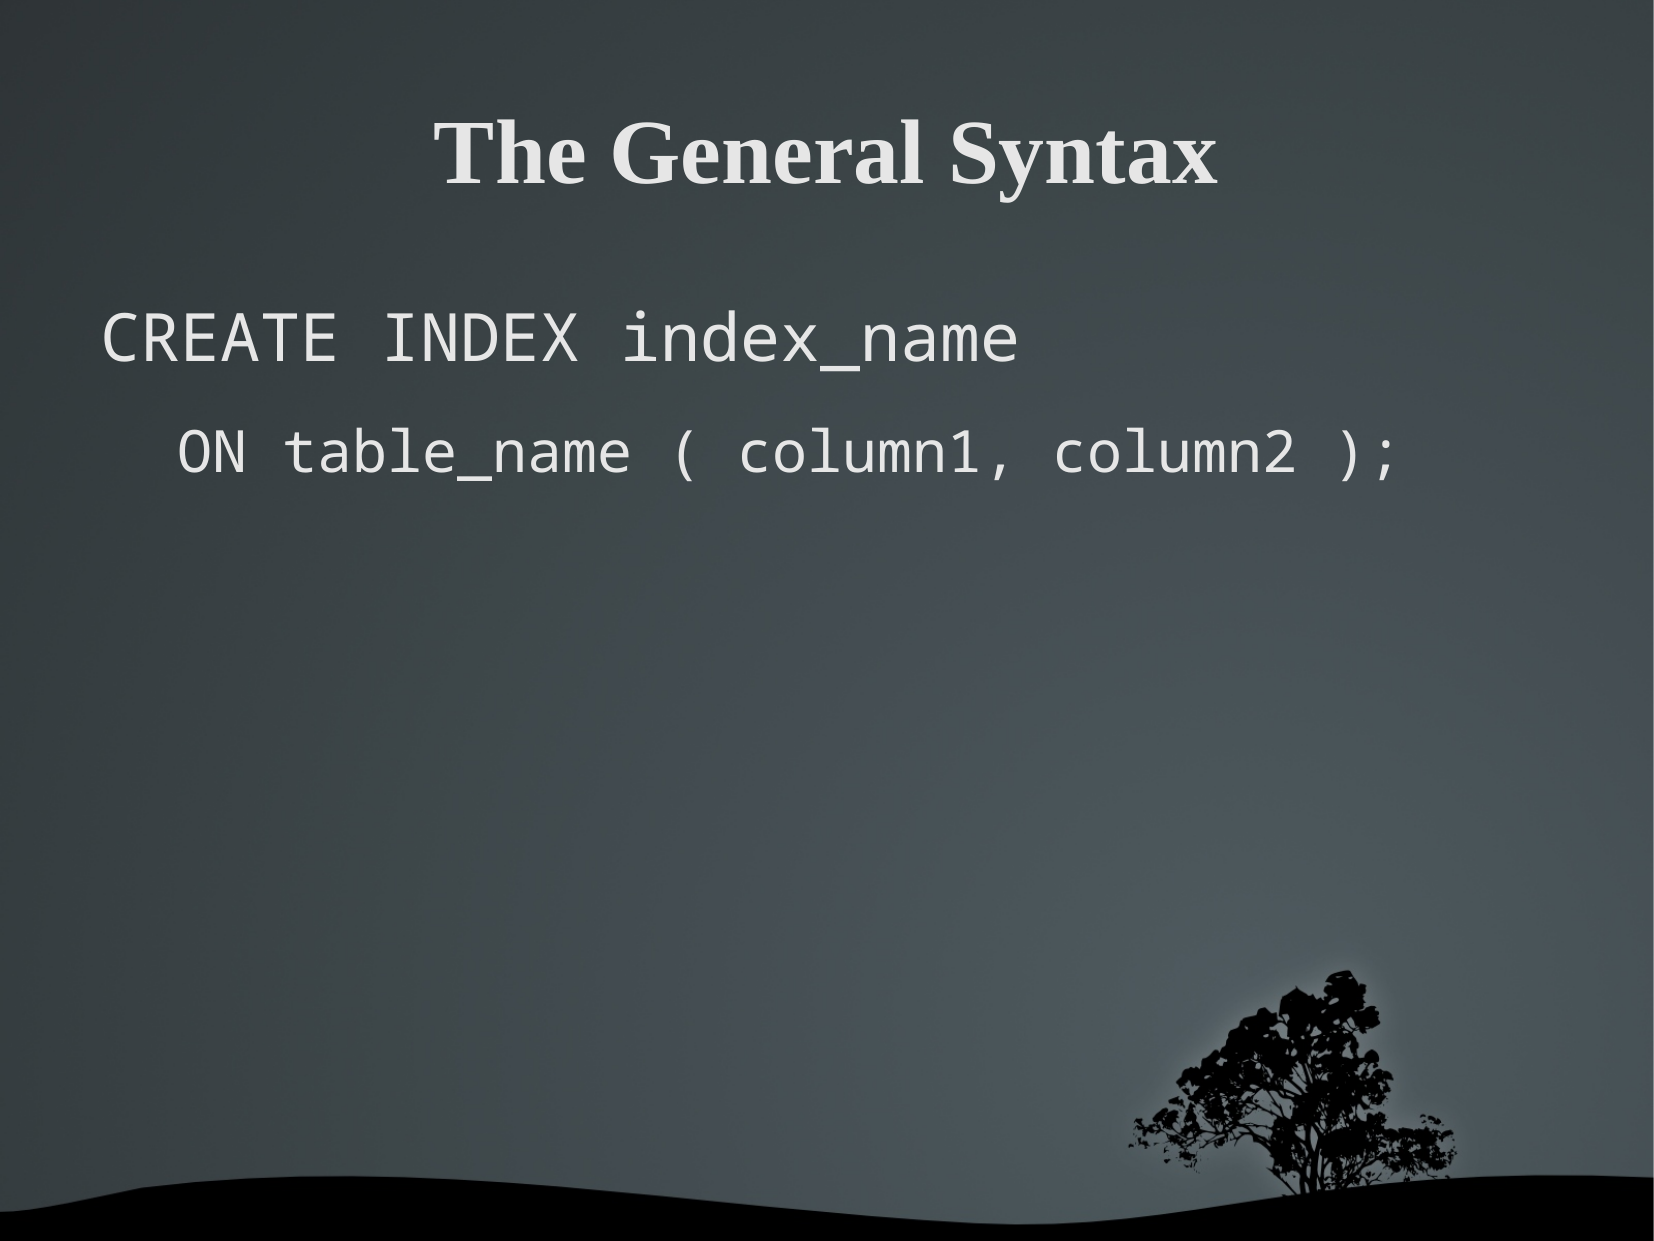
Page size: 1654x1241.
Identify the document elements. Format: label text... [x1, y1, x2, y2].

list CREATE INDEX index_name ON table_name ( column1, column2 ); [82, 290, 1571, 1094]
title The General Syntax [82, 56, 1571, 250]
picture [0, 0, 1654, 1241]
